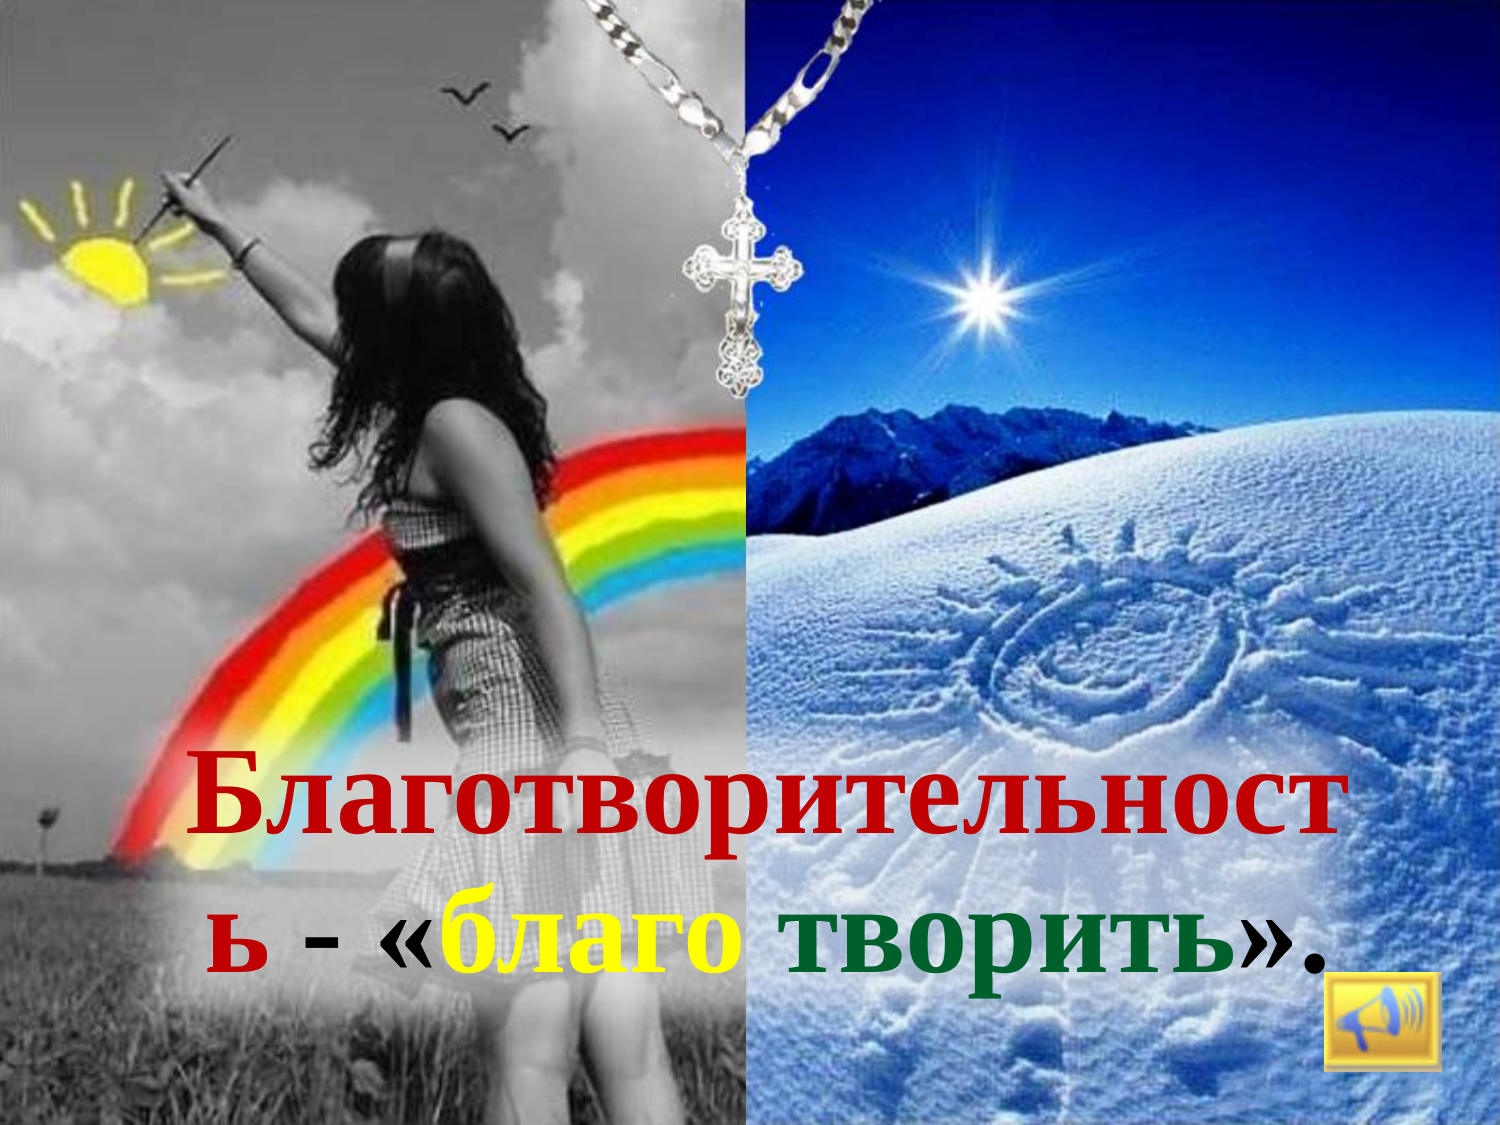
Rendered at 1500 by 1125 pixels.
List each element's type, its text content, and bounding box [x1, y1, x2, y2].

text_box Благотворительность - «благо творить». [152, 714, 1383, 1008]
picture [0, 0, 1500, 1125]
